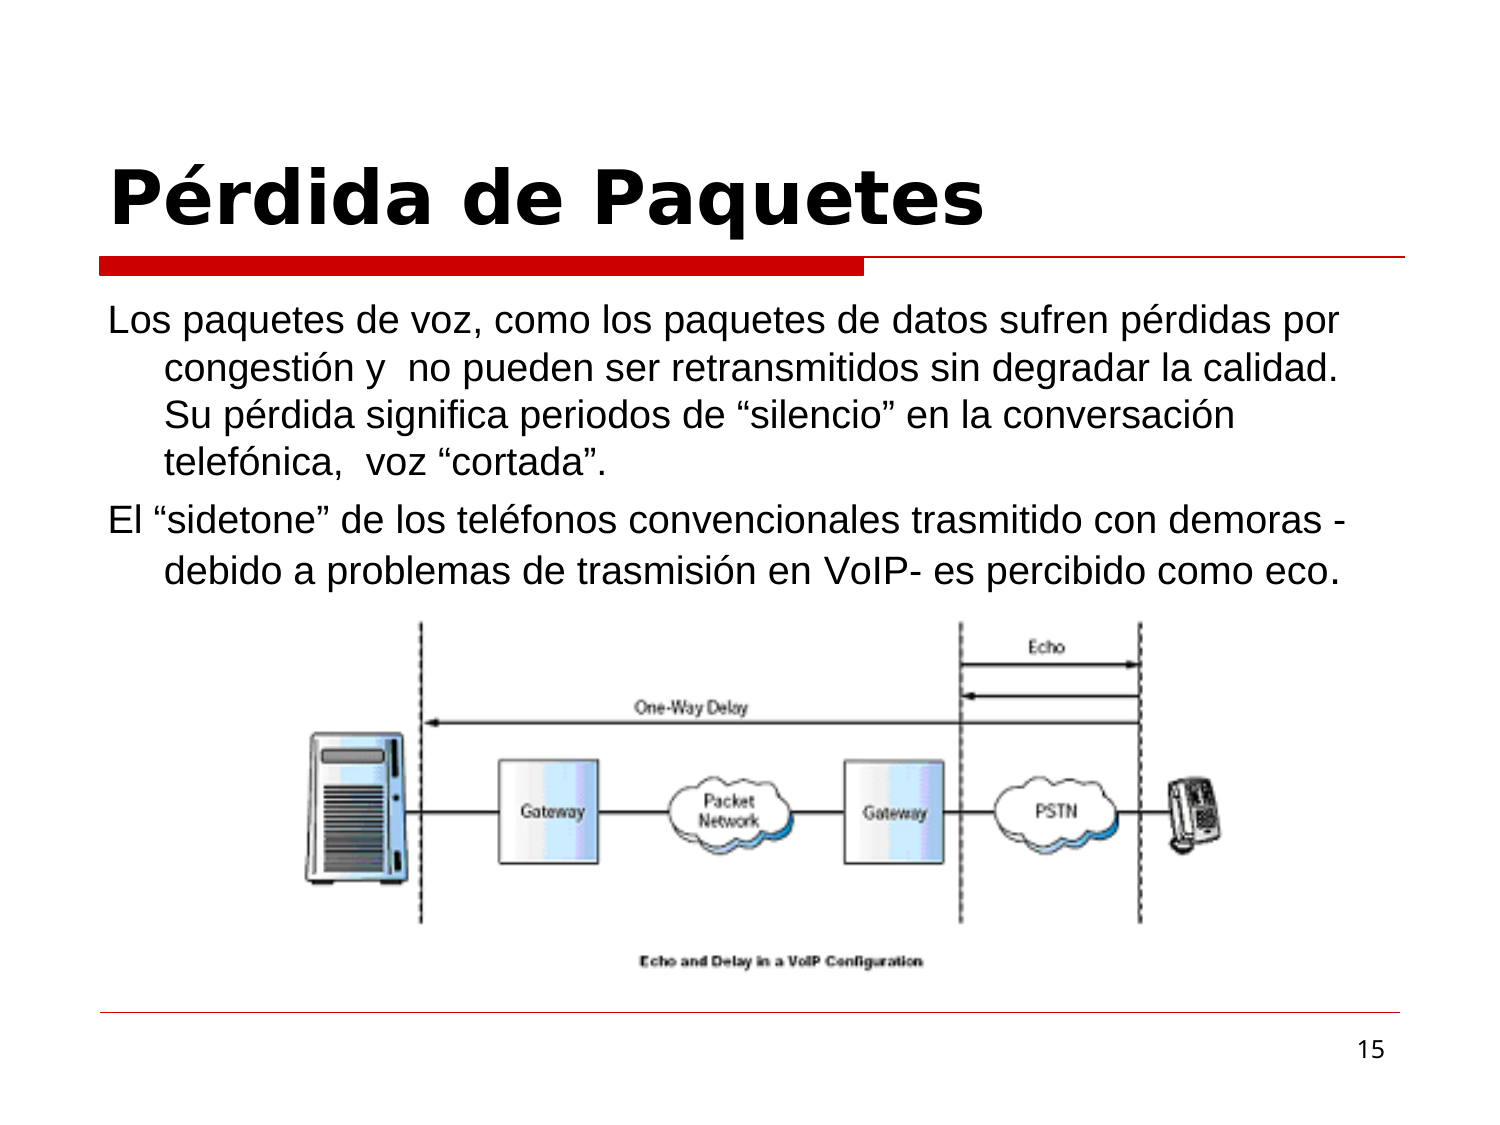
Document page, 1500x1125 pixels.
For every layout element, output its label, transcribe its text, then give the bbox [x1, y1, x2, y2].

list Los paquetes de voz, como los paquetes de datos sufren pérdidas por congestión y no pueden ser retransmitidos sin degradar la calidad. Su pérdida significa periodos de “silencio” en la conversación telefónica, voz “cortada”. El “sidetone” de los teléfonos convencionales trasmitido con demoras -debido a problemas de trasmisión en VoIP- es percibido como eco. [92, 287, 1406, 988]
title Pérdida de Paquetes [94, 50, 1407, 250]
picture [275, 612, 1263, 986]
